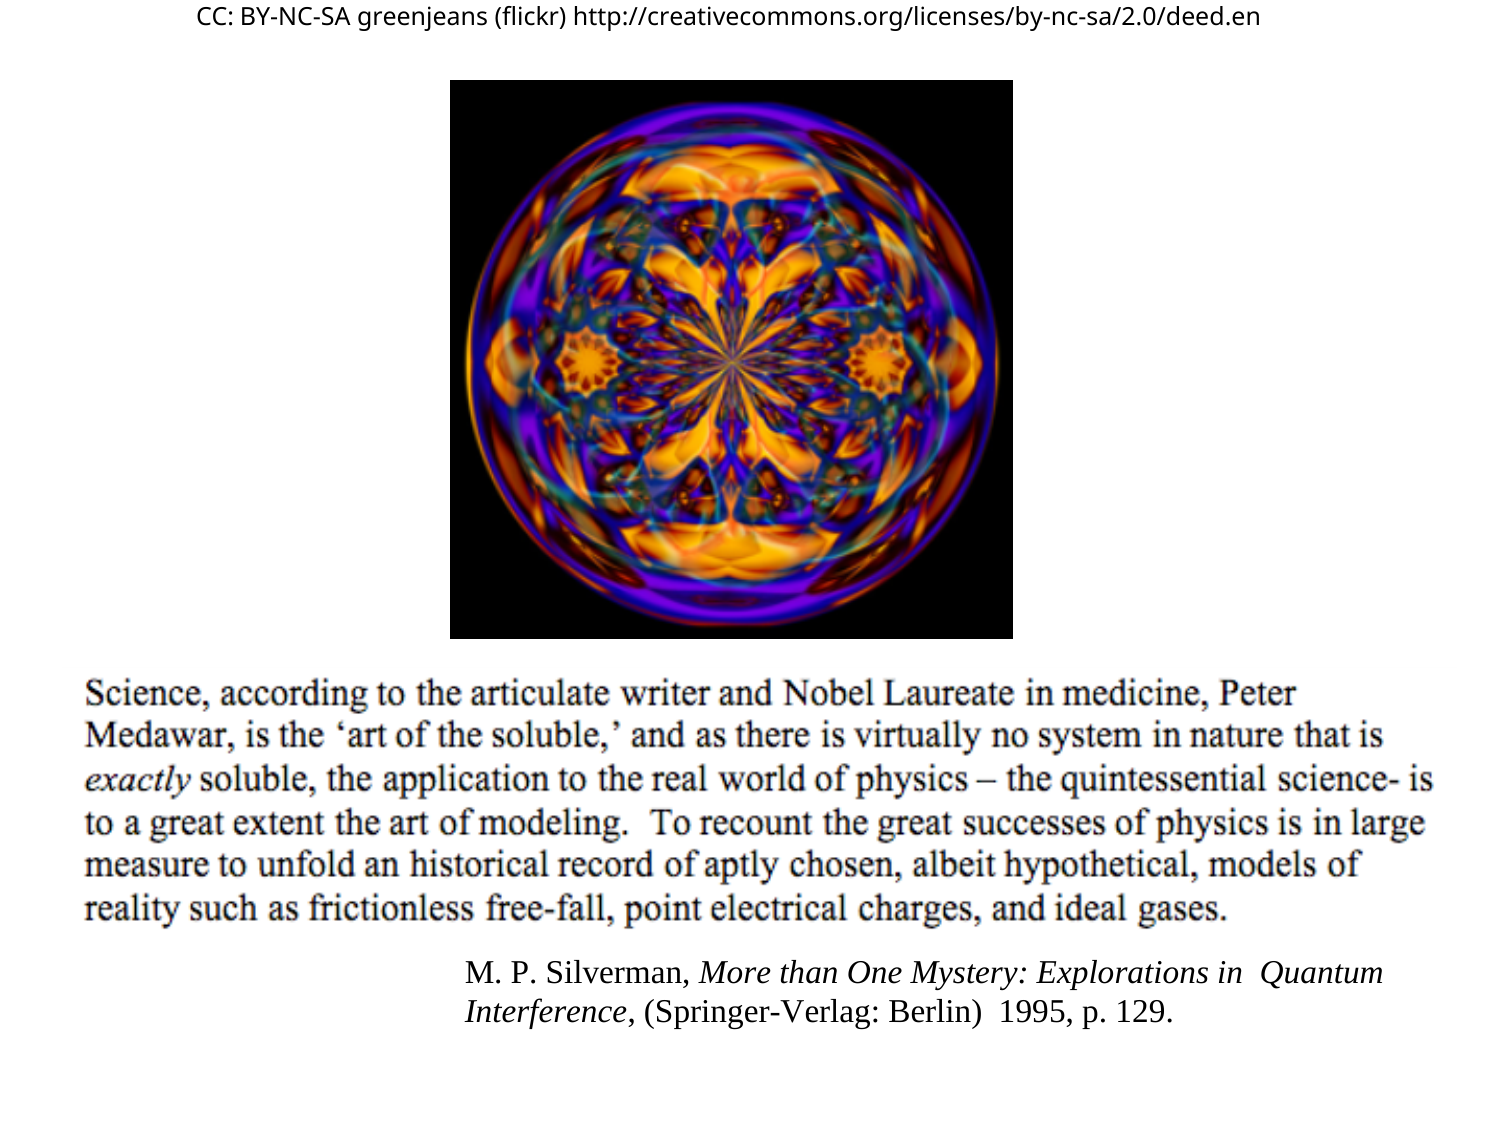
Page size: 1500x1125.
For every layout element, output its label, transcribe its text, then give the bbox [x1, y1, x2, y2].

picture [450, 80, 1013, 639]
text_box M. P. Silverman, More than One Mystery: Explorations in Quantum Interference, (Springer-Verlag: Berlin) 1995, p. 129. [450, 951, 1426, 1038]
picture [62, 666, 1457, 951]
text_box CC: BY-NC-SA greenjeans (flickr) http://creativecommons.org/licenses/by-nc-sa/2.0/deed.en [181, 0, 1278, 39]
